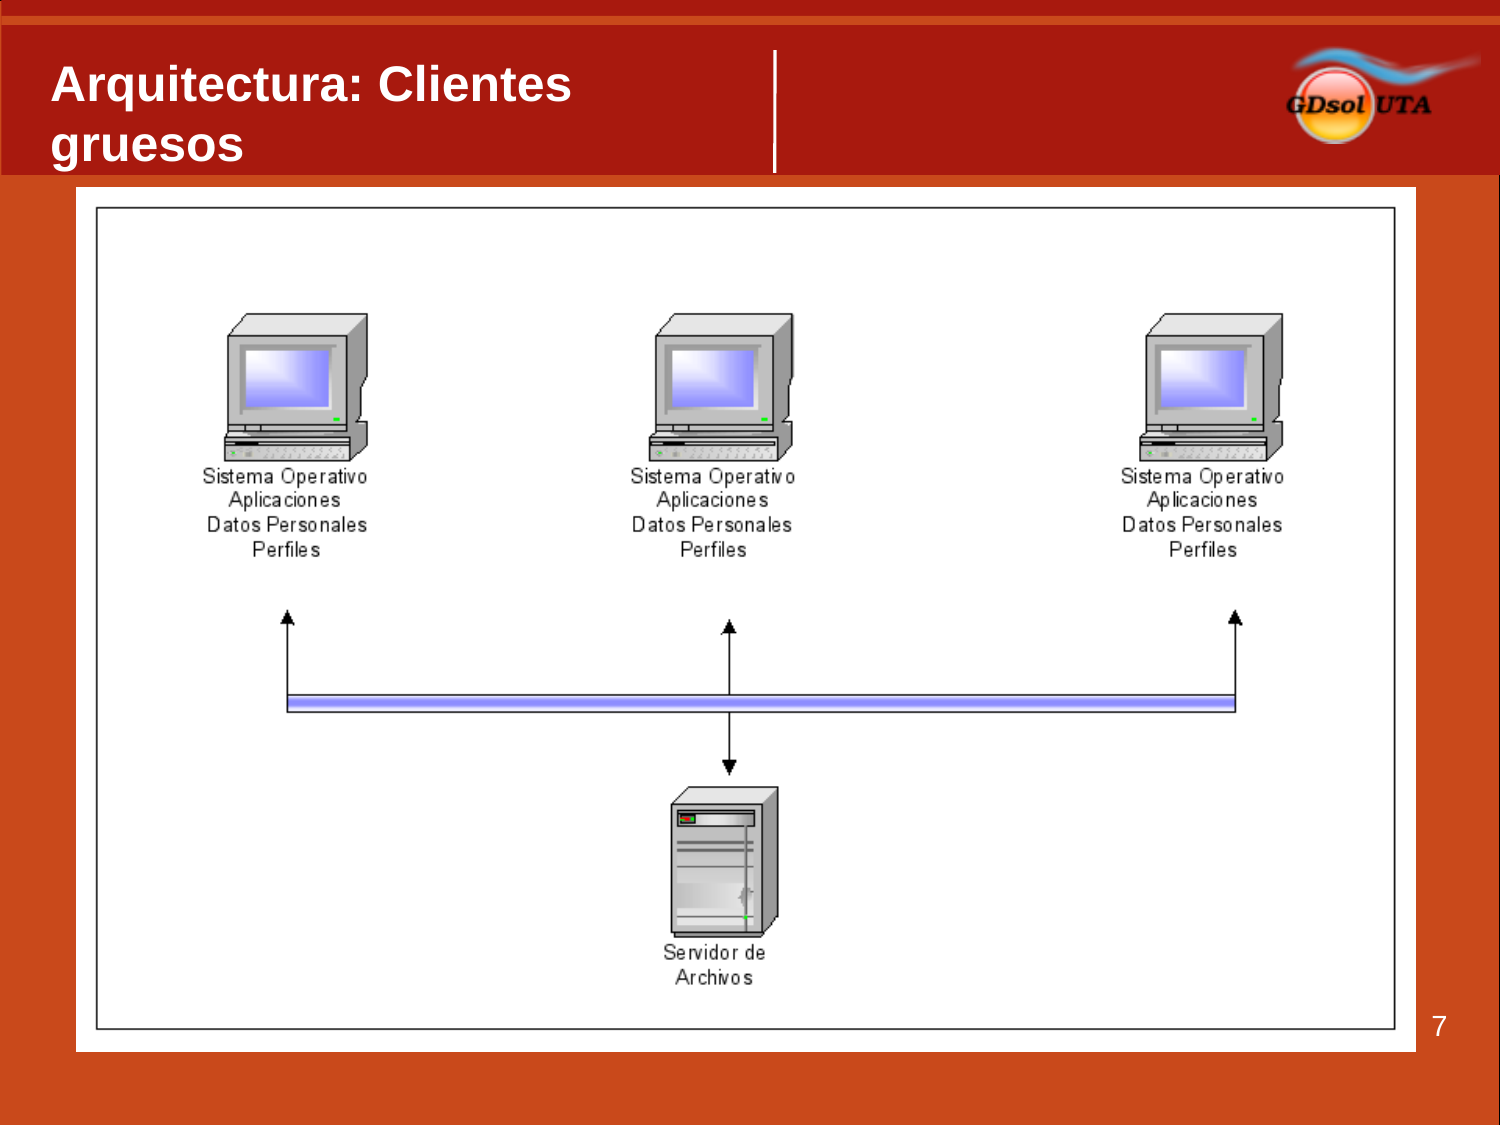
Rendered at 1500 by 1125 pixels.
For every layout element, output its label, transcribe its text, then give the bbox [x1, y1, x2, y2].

picture [1285, 45, 1481, 144]
title Arquitectura: Clientes gruesos [50, 53, 751, 172]
picture [76, 187, 1416, 1052]
